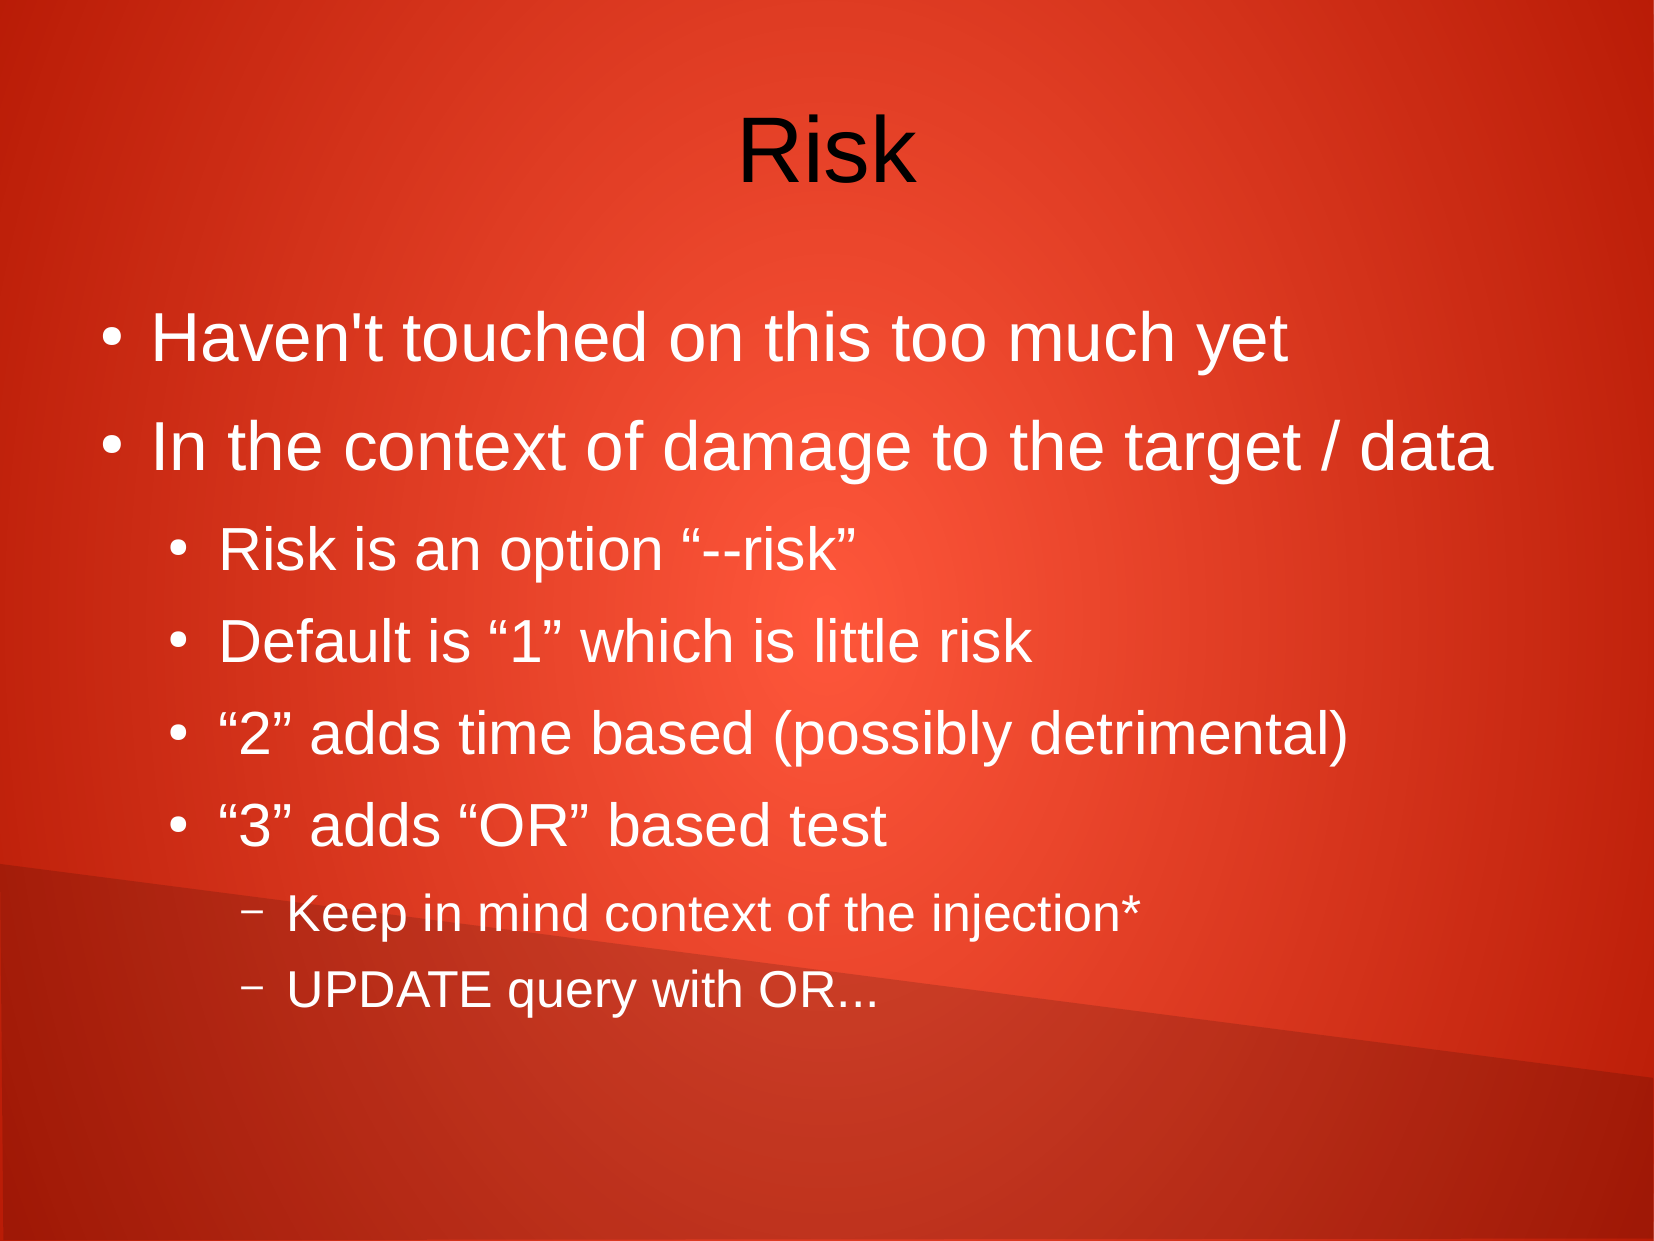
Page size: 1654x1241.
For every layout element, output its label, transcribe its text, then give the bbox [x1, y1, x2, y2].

title Risk [82, 47, 1571, 252]
list Haven't touched on this too much yet In the context of damage to the target / data Risk is an option “--risk” Default is “1” which is little risk “2” adds time based (possibly detrimental) “3” adds “OR” based test Keep in mind context of the injection* UPDATE query with OR... [82, 299, 1571, 1019]
